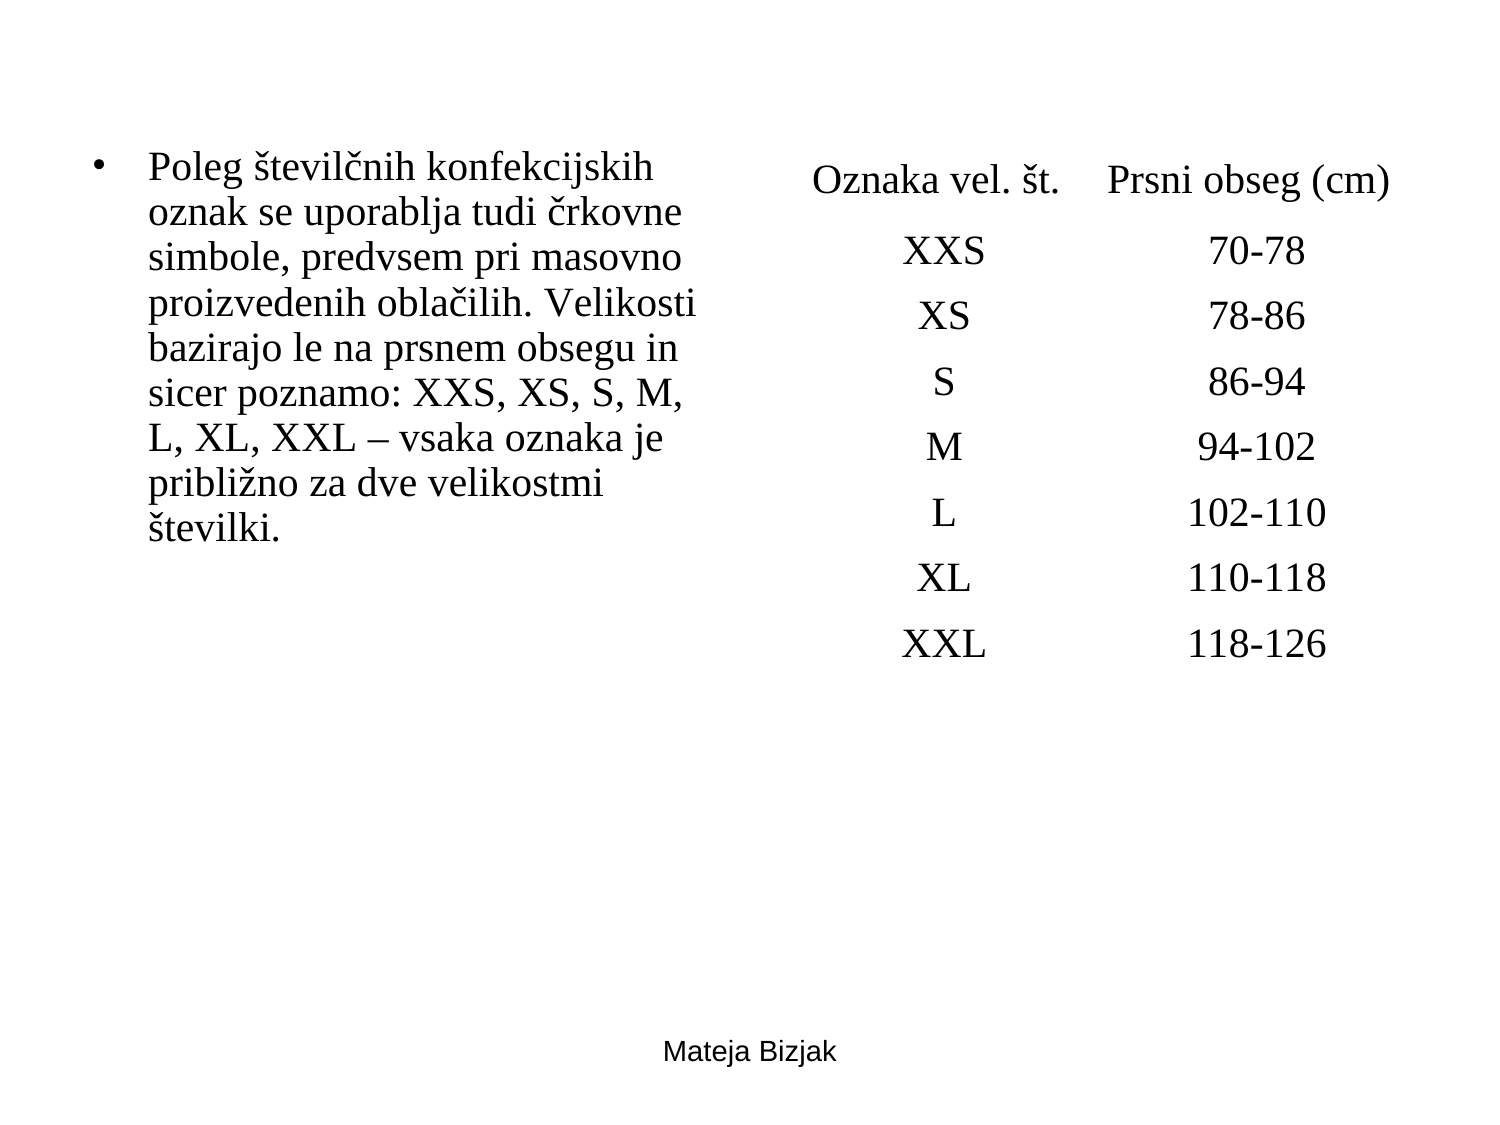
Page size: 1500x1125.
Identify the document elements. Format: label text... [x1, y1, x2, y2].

list Poleg številčnih konfekcijskih oznak se uporablja tudi črkovne simbole, predvsem pri masovno proizvedenih oblačilih. Velikosti bazirajo le na prsnem obsegu in sicer poznamo: XXS, XS, S, M, L, XL, XXL – vsaka oznaka je približno za dve velikostmi številki. [76, 137, 740, 669]
table_cell XXL [797, 608, 1092, 673]
text_box Mateja Bizjak [512, 1024, 988, 1103]
table_cell L [797, 477, 1092, 542]
table_cell XS [797, 281, 1092, 346]
table_cell S [797, 346, 1092, 411]
table_cell 86-94 [1092, 346, 1422, 411]
table_cell 102-110 [1092, 477, 1422, 542]
table_cell 94-102 [1092, 411, 1422, 477]
table_cell XXS [797, 215, 1092, 281]
table_header Prsni obseg (cm) [1092, 125, 1422, 215]
table_cell 110-118 [1092, 542, 1422, 608]
table_header Oznaka vel. št. [797, 125, 1092, 215]
table_cell 118-126 [1092, 608, 1422, 673]
table_cell M [797, 411, 1092, 477]
table_cell 70-78 [1092, 215, 1422, 281]
table_cell 78-86 [1092, 281, 1422, 346]
table_cell XL [797, 542, 1092, 608]
